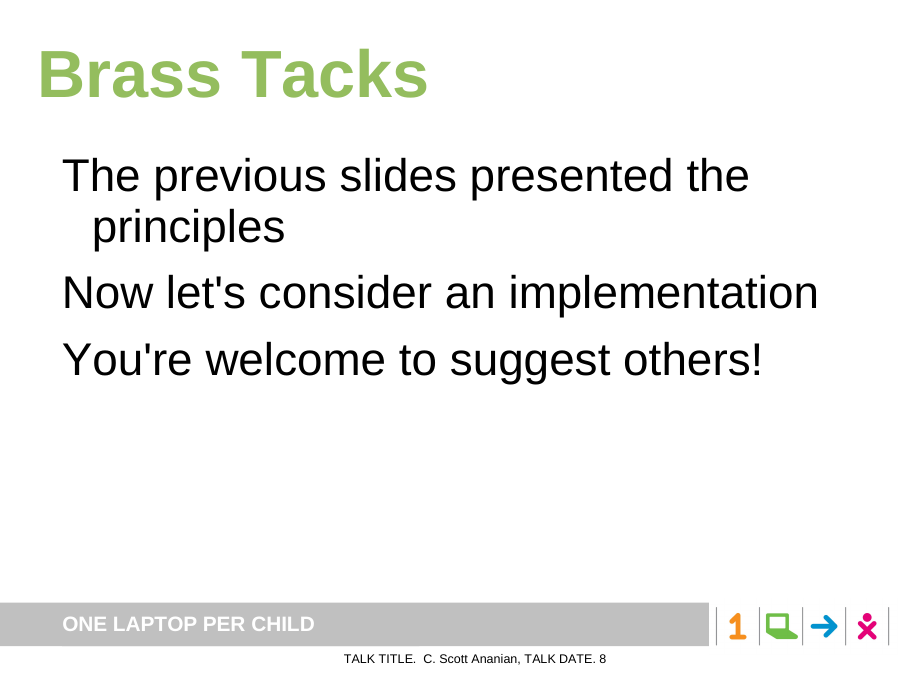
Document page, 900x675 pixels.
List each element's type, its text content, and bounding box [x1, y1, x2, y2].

picture [844, 598, 898, 655]
title Brass Tacks [37, 37, 856, 211]
list The previous slides presented the principles Now let's consider an implementation You're welcome to suggest others! [61, 150, 844, 675]
